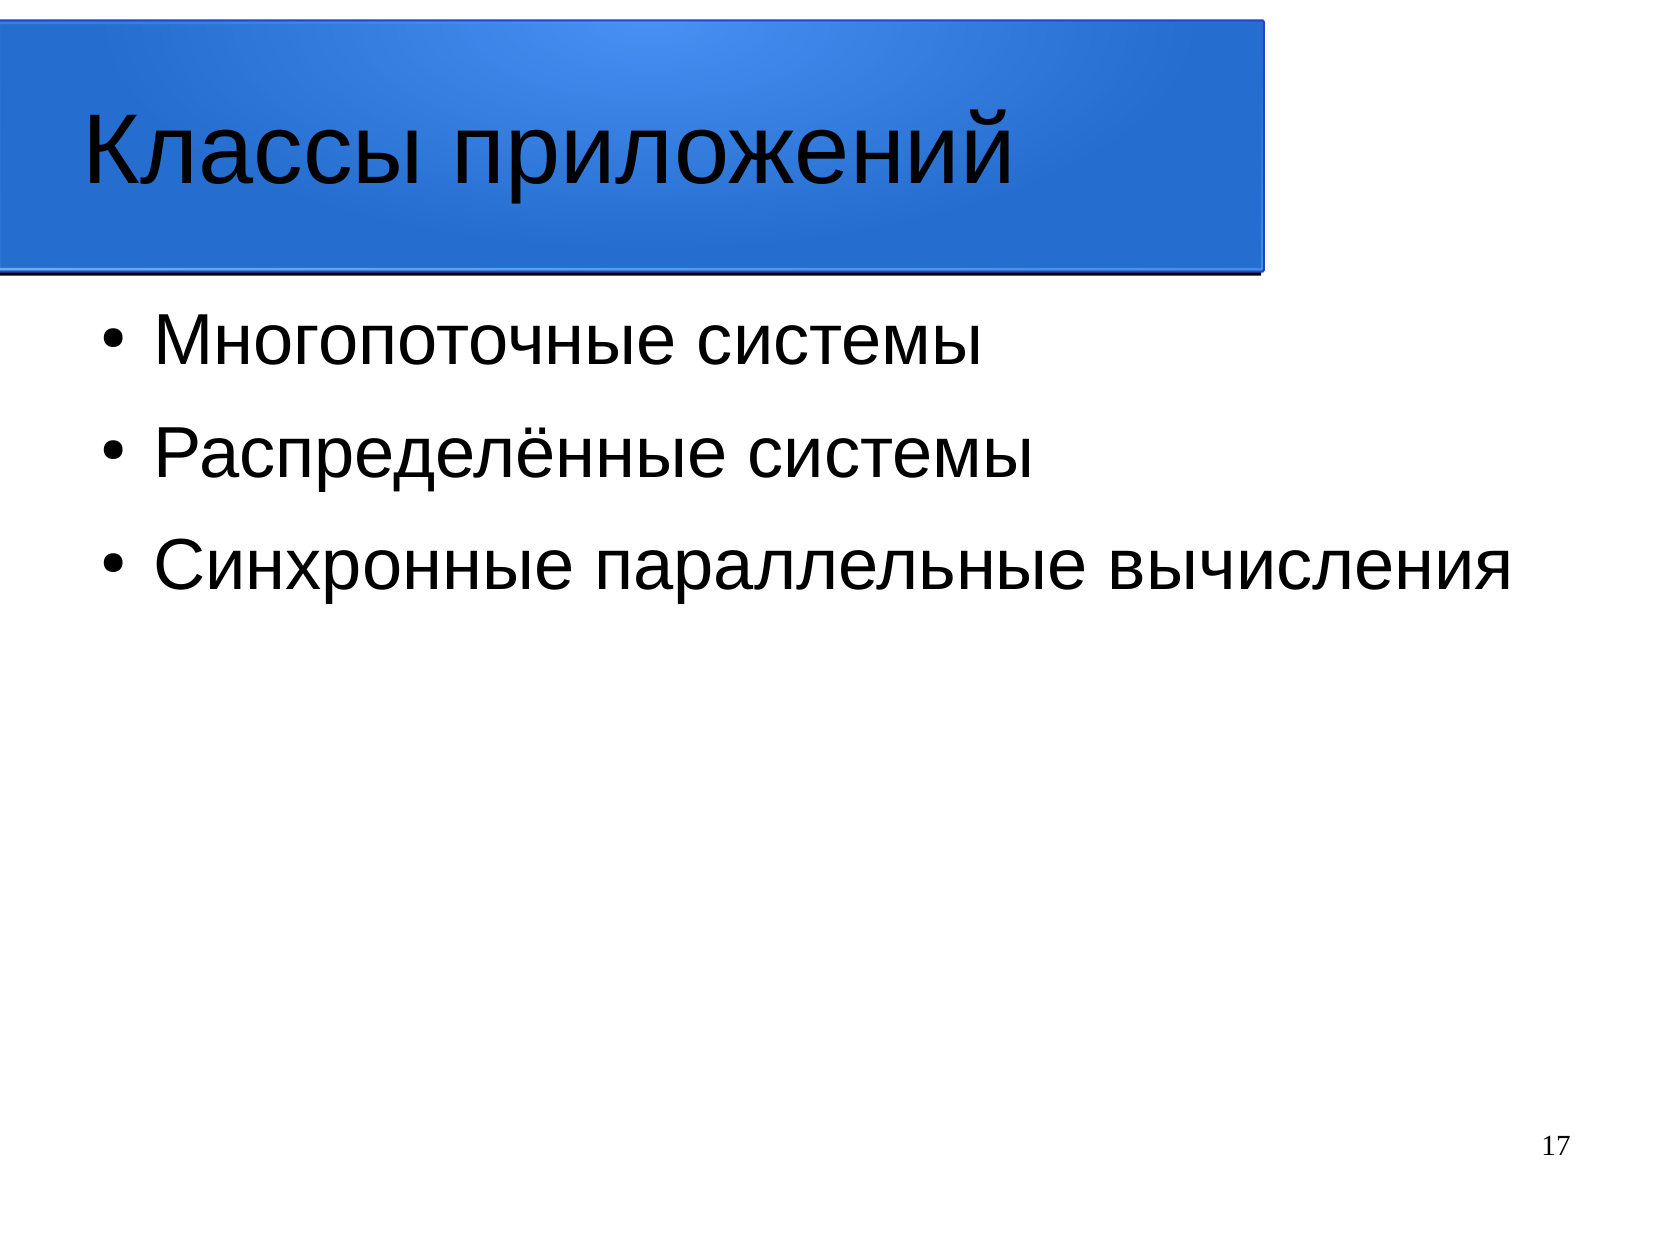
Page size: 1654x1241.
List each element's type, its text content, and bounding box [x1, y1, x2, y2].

list Многопоточные системы Распределённые системы Синхронные параллельные вычисления [82, 299, 1571, 1019]
title Классы приложений [82, 47, 1235, 252]
